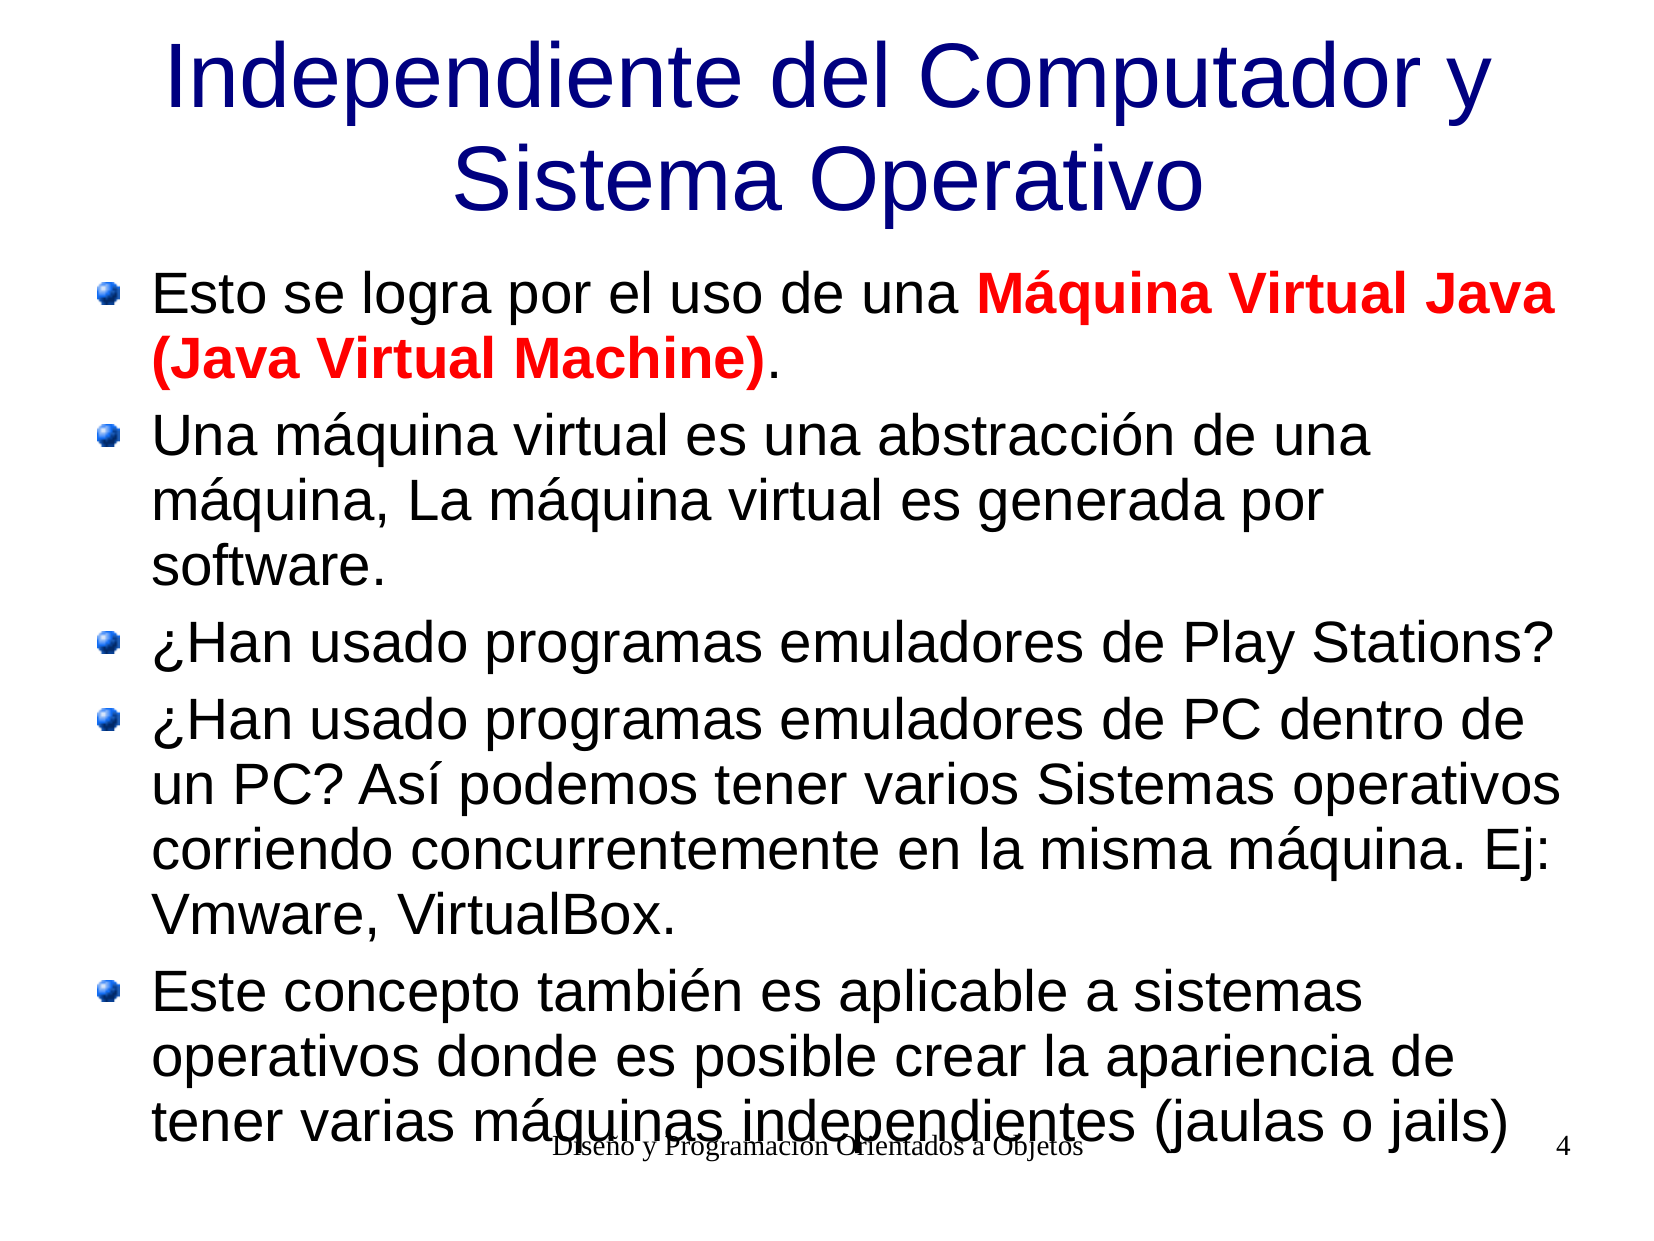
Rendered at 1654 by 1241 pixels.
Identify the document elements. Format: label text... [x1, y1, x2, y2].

list Esto se logra por el uso de una Máquina Virtual Java (Java Virtual Machine). Una máquina virtual es una abstracción de una máquina, La máquina virtual es generada por software. ¿Han usado programas emuladores de Play Stations? ¿Han usado programas emuladores de PC dentro de un PC? Así podemos tener varios Sistemas operativos corriendo concurrentemente en la misma máquina. Ej: Vmware, VirtualBox. Este concepto también es aplicable a sistemas operativos donde es posible crear la apariencia de tener varias máquinas independientes (jaulas o jails) [80, 261, 1569, 1140]
title Independiente del Computador y Sistema Operativo [85, 13, 1574, 242]
